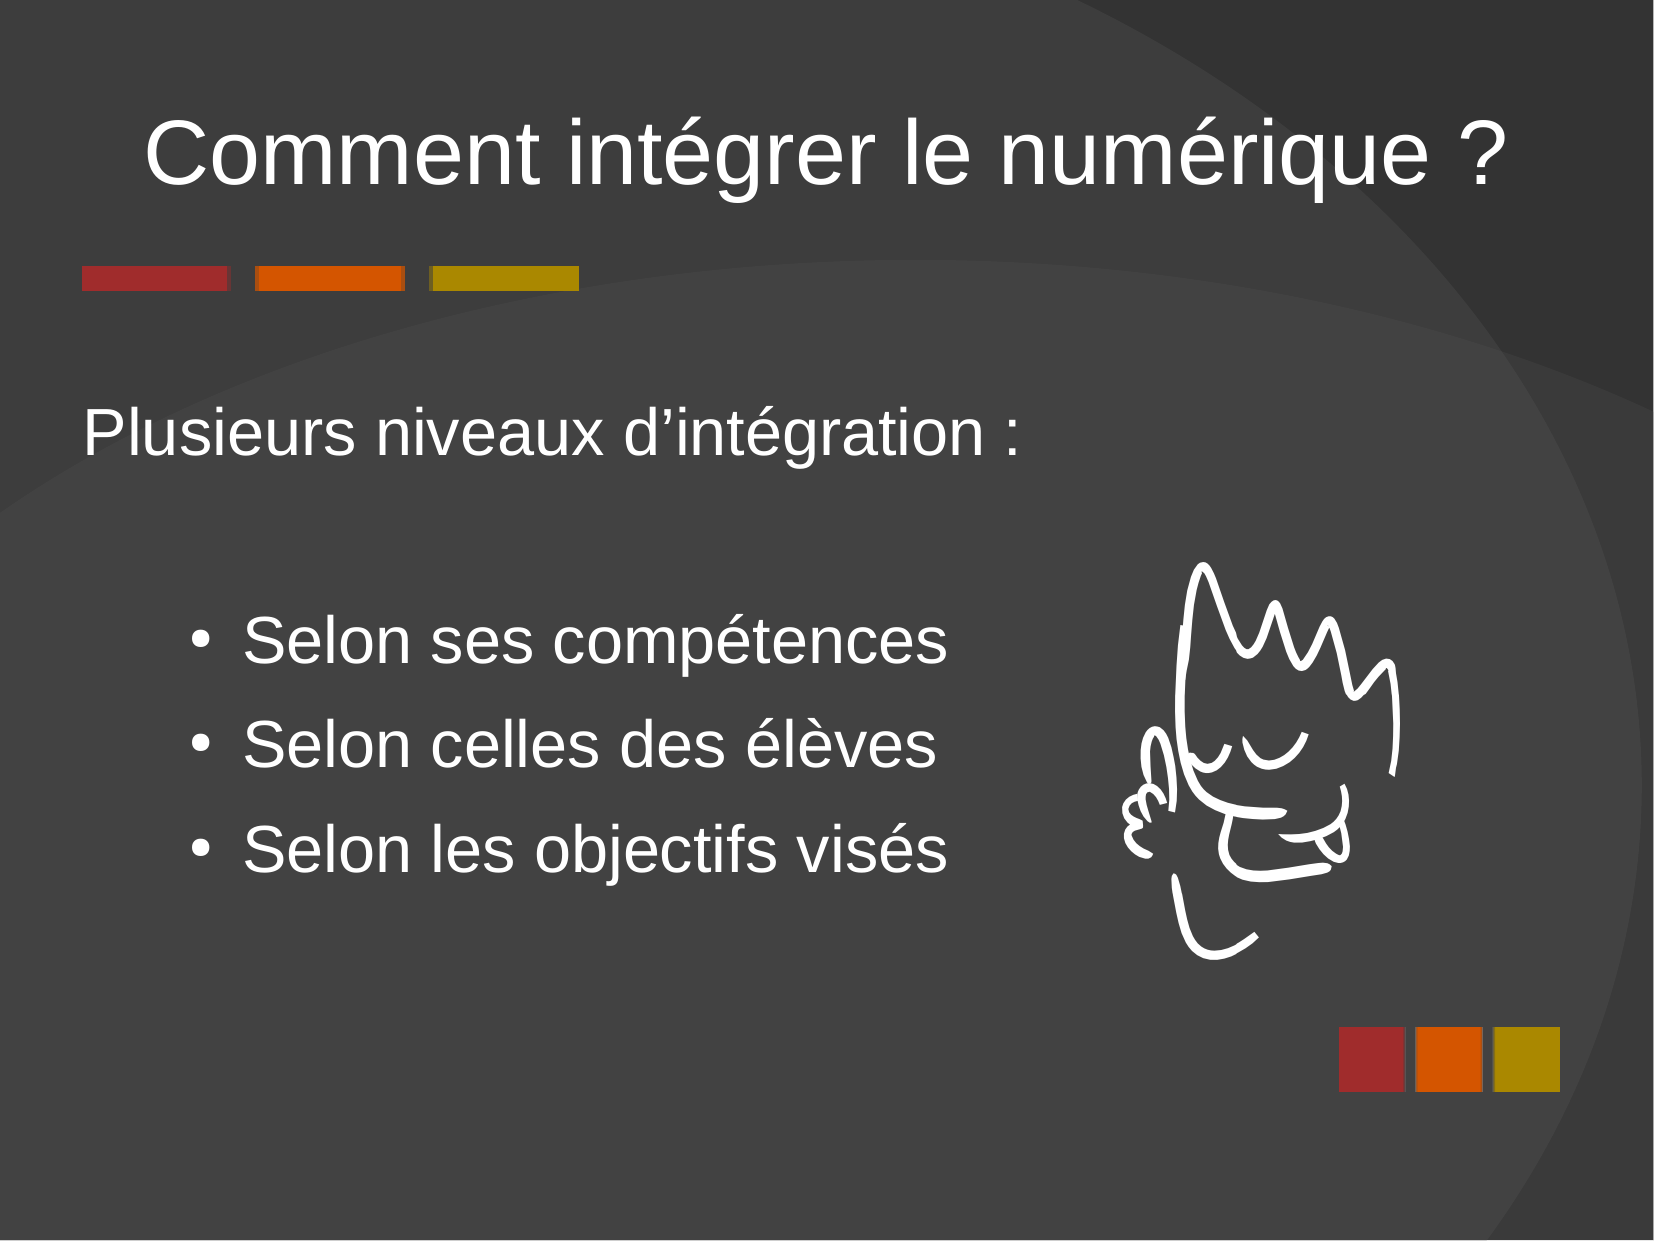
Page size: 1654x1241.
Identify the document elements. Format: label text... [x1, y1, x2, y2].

list Plusieurs niveaux d’intégration : Selon ses compétences Selon celles des élèves Selon les objectifs visés [82, 290, 1571, 1010]
picture [82, 266, 579, 290]
title Comment intégrer le numérique ? [82, 49, 1571, 257]
picture [1093, 543, 1418, 970]
picture [1339, 1027, 1560, 1092]
